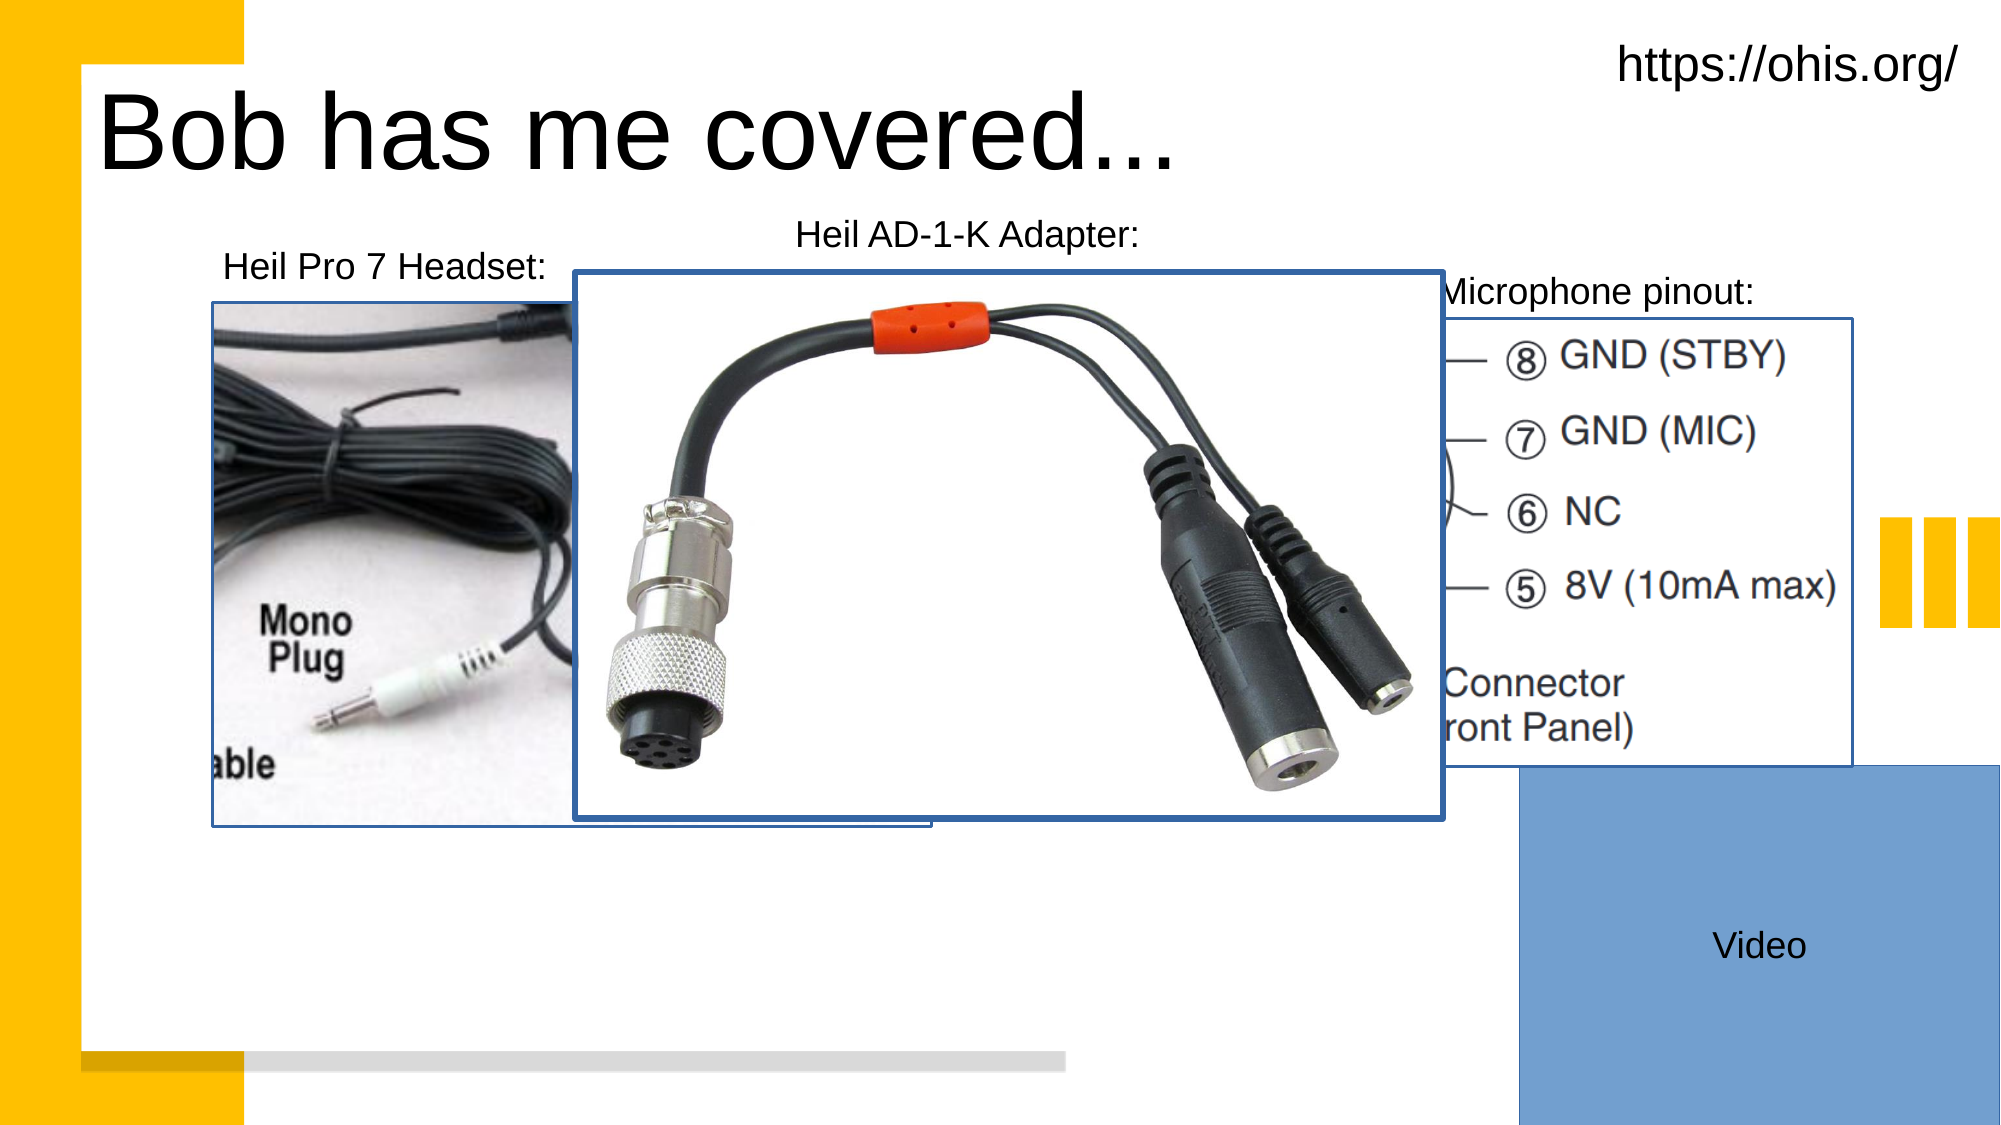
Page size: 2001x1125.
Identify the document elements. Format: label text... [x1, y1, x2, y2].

text_box Heil AD-1-K Adapter: [780, 206, 1156, 263]
text_box Bob has me covered... [81, 64, 1921, 201]
text_box Kenwood TS-890S Microphone pinout: [1098, 262, 1771, 317]
text_box https://ohis.org/ [1590, 29, 1974, 105]
text_box Video [1519, 765, 2000, 1125]
text_box Heil Pro 7 Headset: [207, 238, 563, 296]
text_box [0, 0, 2000, 1125]
picture [1446, 319, 1851, 766]
picture [578, 275, 1441, 816]
picture [214, 303, 931, 826]
